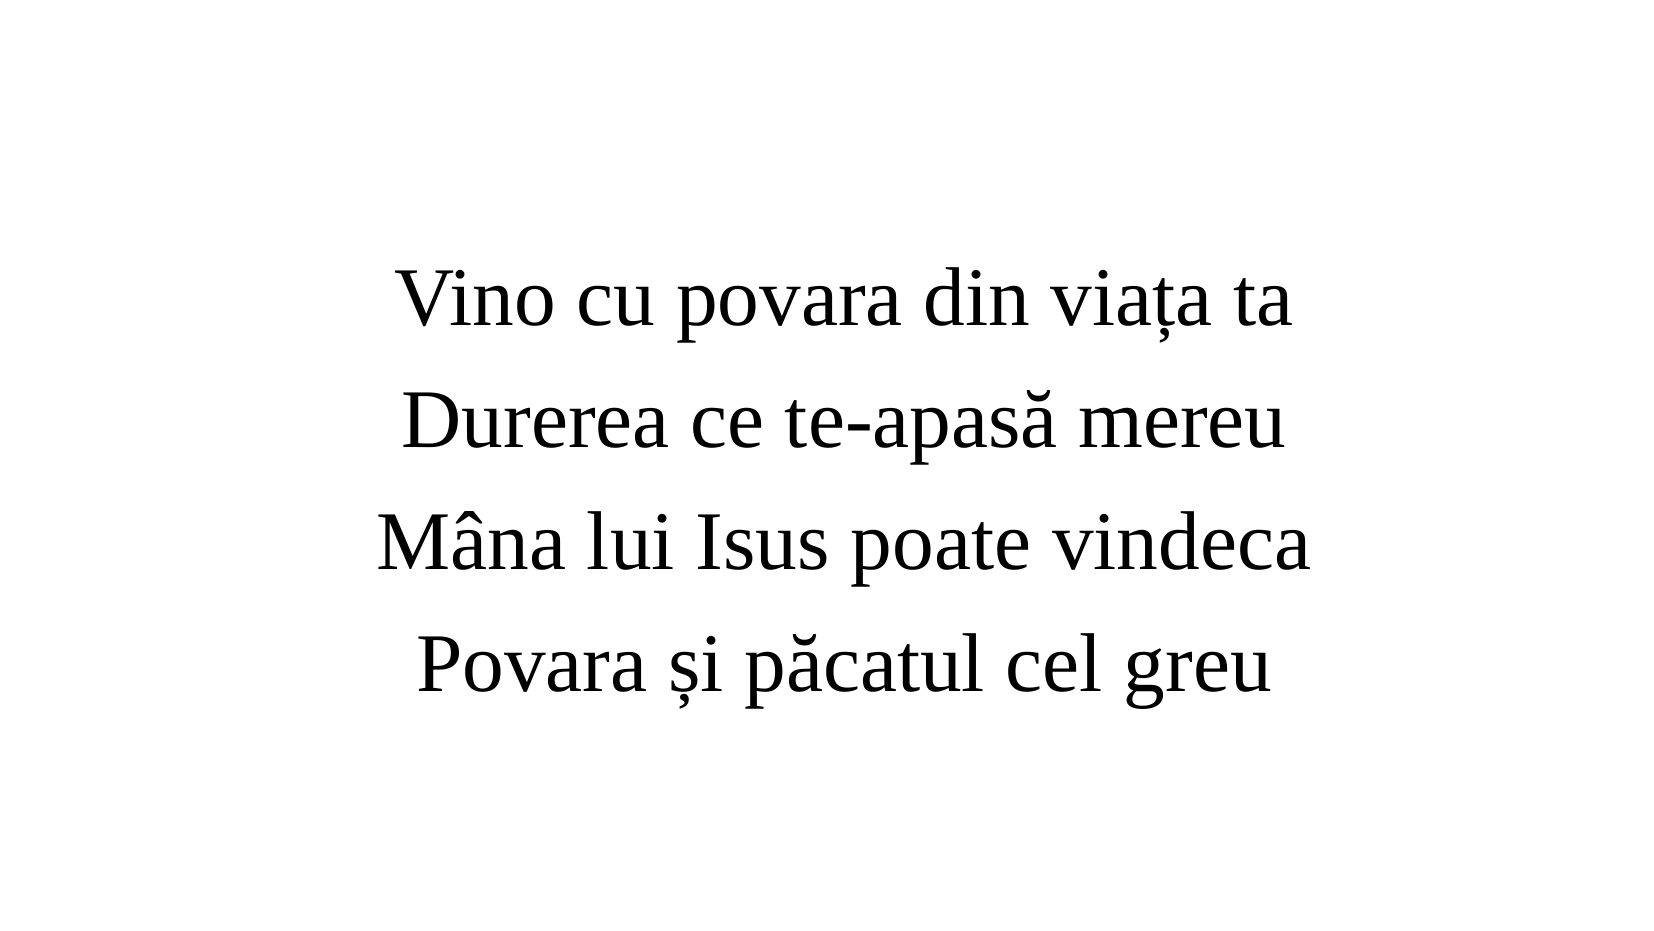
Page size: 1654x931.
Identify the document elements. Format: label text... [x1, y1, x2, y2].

subtitle Vino cu povara din viața ta Durerea ce te-apasă mereu Mâna lui Isus poate vindeca Povara și păcatul cel greu [153, 238, 1536, 713]
